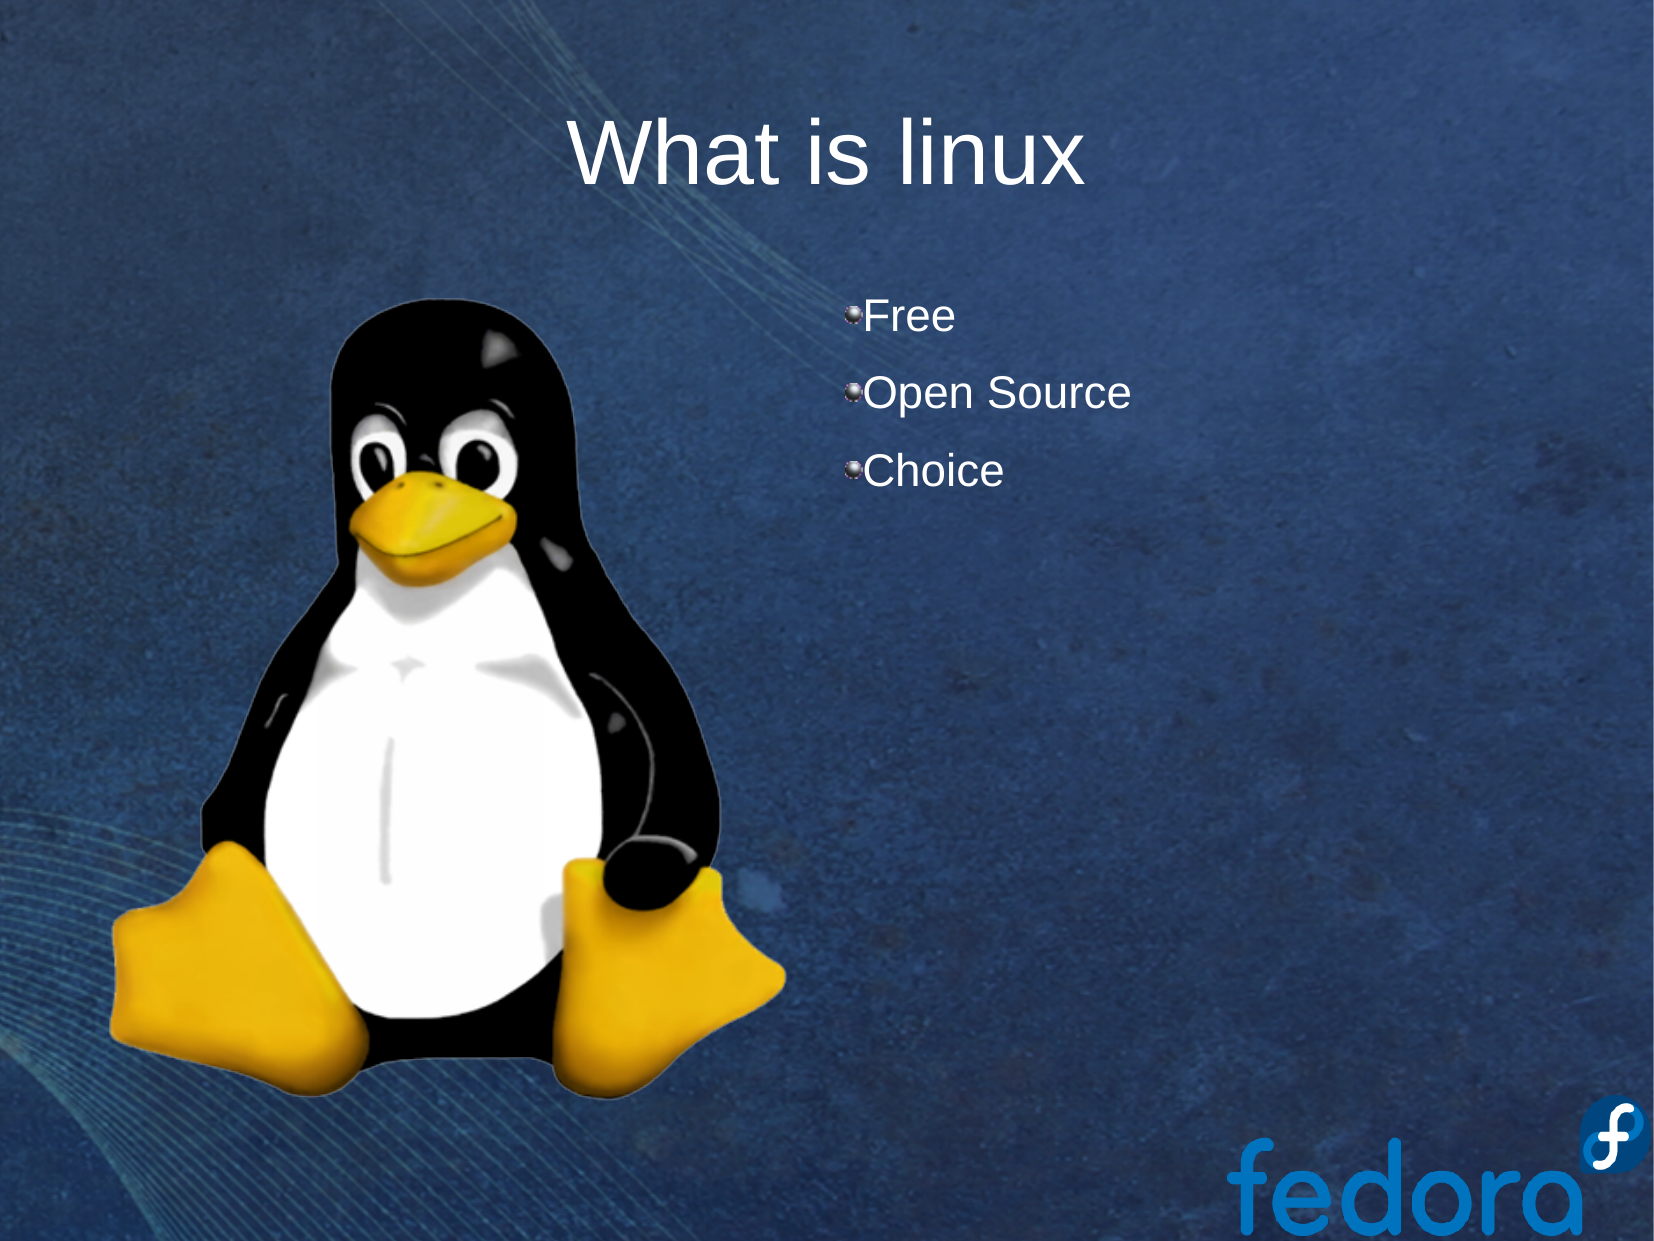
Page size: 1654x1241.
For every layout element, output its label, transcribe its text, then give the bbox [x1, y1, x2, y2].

list Free Open Source Choice [845, 290, 1572, 1109]
picture [0, 0, 1654, 1241]
title What is linux [82, 49, 1571, 257]
